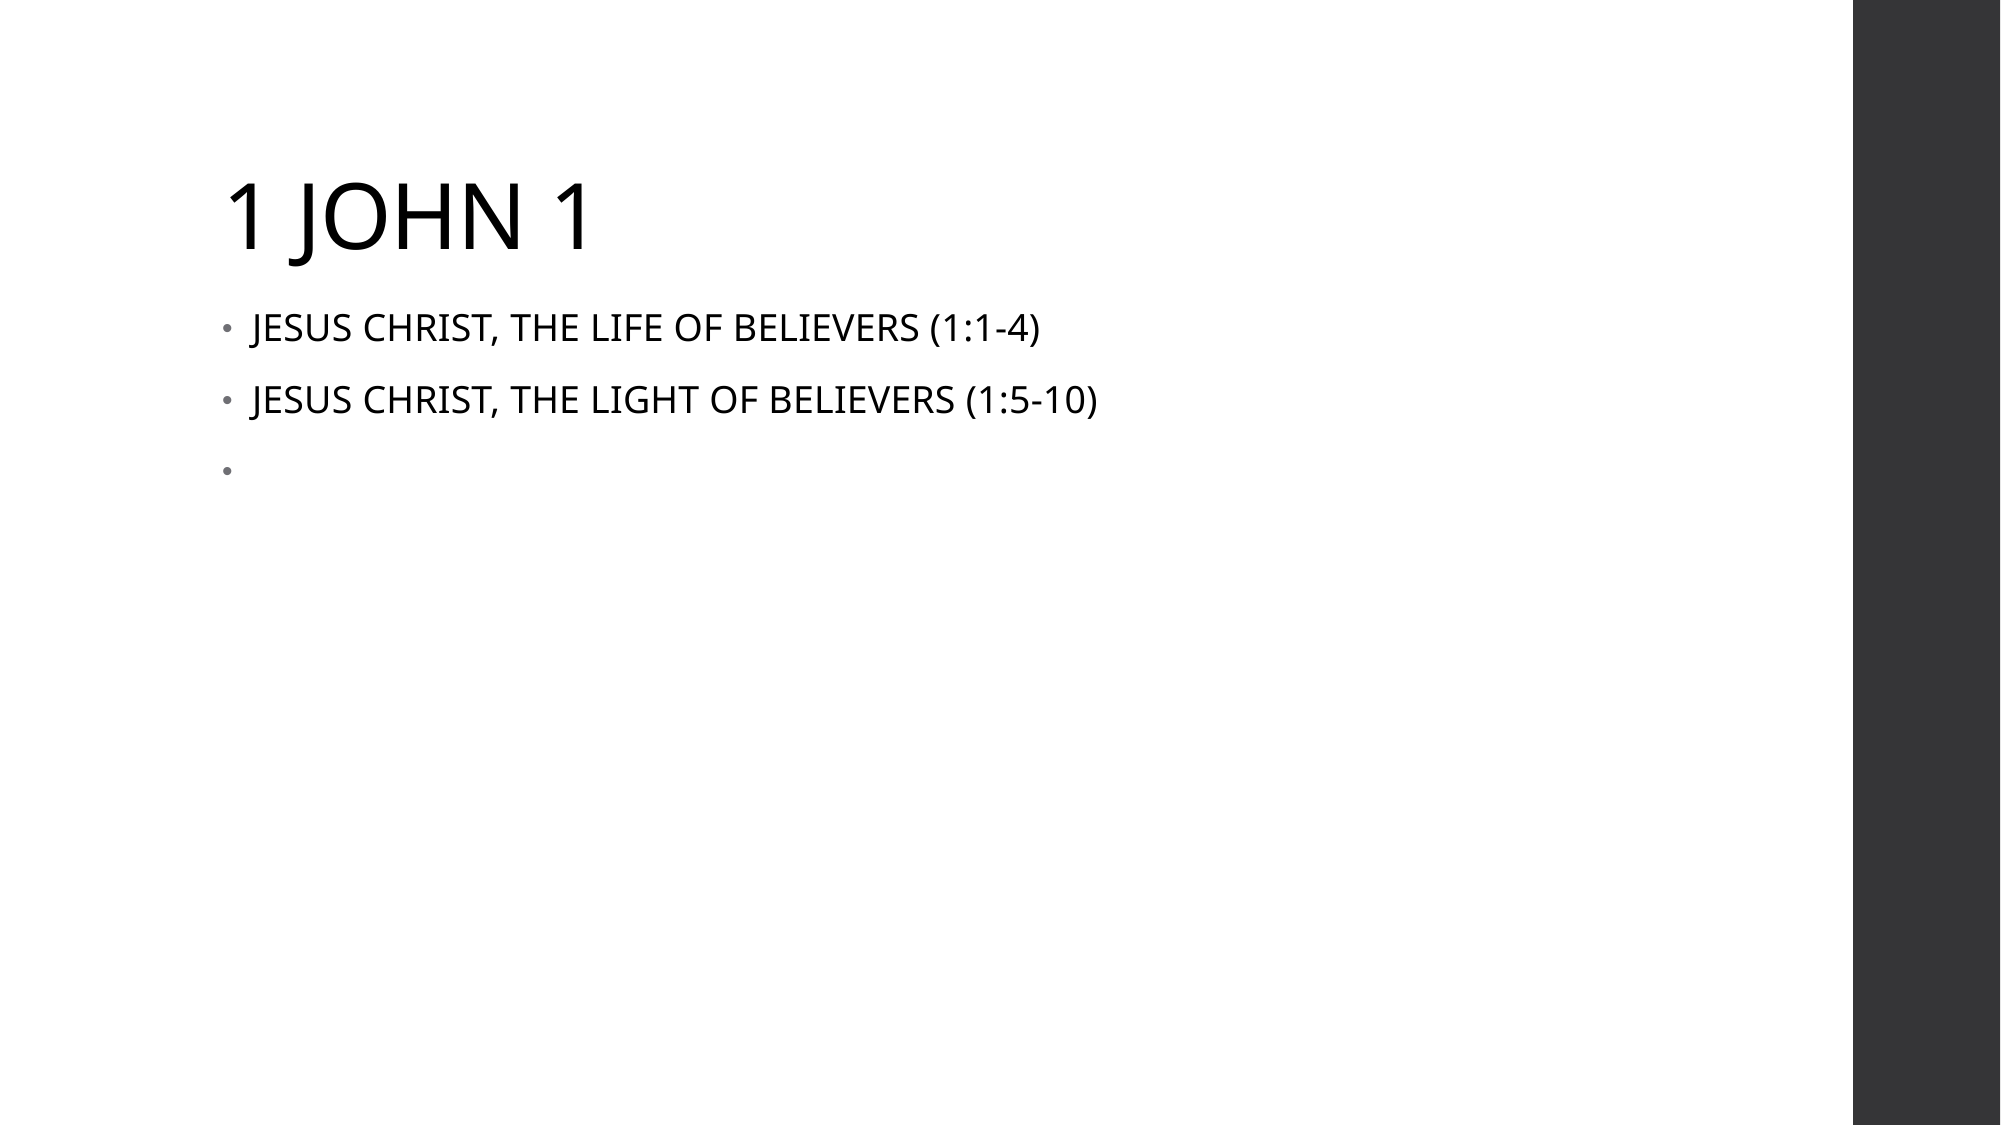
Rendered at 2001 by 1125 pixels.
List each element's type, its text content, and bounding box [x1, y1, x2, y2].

list JESUS CHRIST, THE LIFE OF BELIEVERS (1:1-4) JESUS CHRIST, THE LIGHT OF BELIEVERS (1:5-10) [206, 299, 1617, 1014]
title 1 JOHN 1 [206, 60, 1797, 278]
